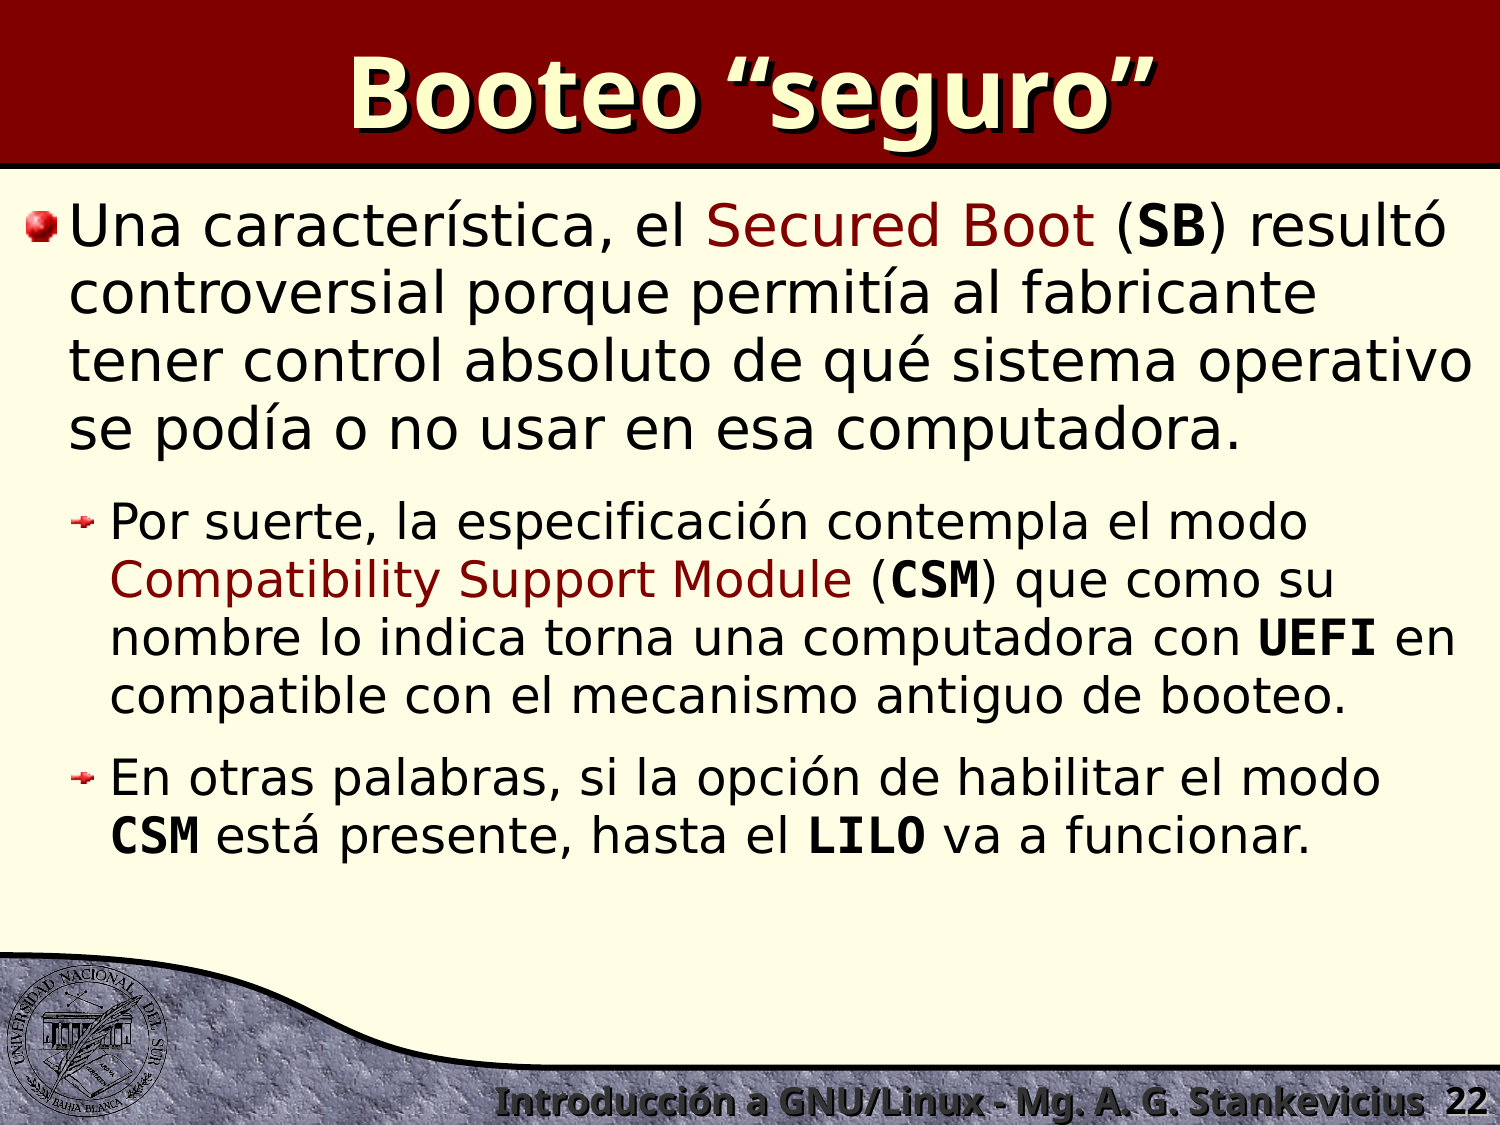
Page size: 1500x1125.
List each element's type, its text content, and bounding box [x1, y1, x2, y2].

title Booteo “seguro” [15, 12, 1485, 153]
picture [1059, 1100, 1065, 1110]
picture [0, 956, 1500, 1125]
list Una característica, el Secured Boot (SB) resultó controversial porque permitía al fabricante tener control absoluto de qué sistema operativo se podía o no usar en esa computadora. Por suerte, la especificación contempla el modo Compatibility Support Module (CSM) que como su nombre lo indica torna una computadora con UEFI en compatible con el mecanismo antiguo de booteo. En otras palabras, si la opción de habilitar el modo CSM está presente, hasta el LILO va a funcionar. [11, 192, 1486, 869]
